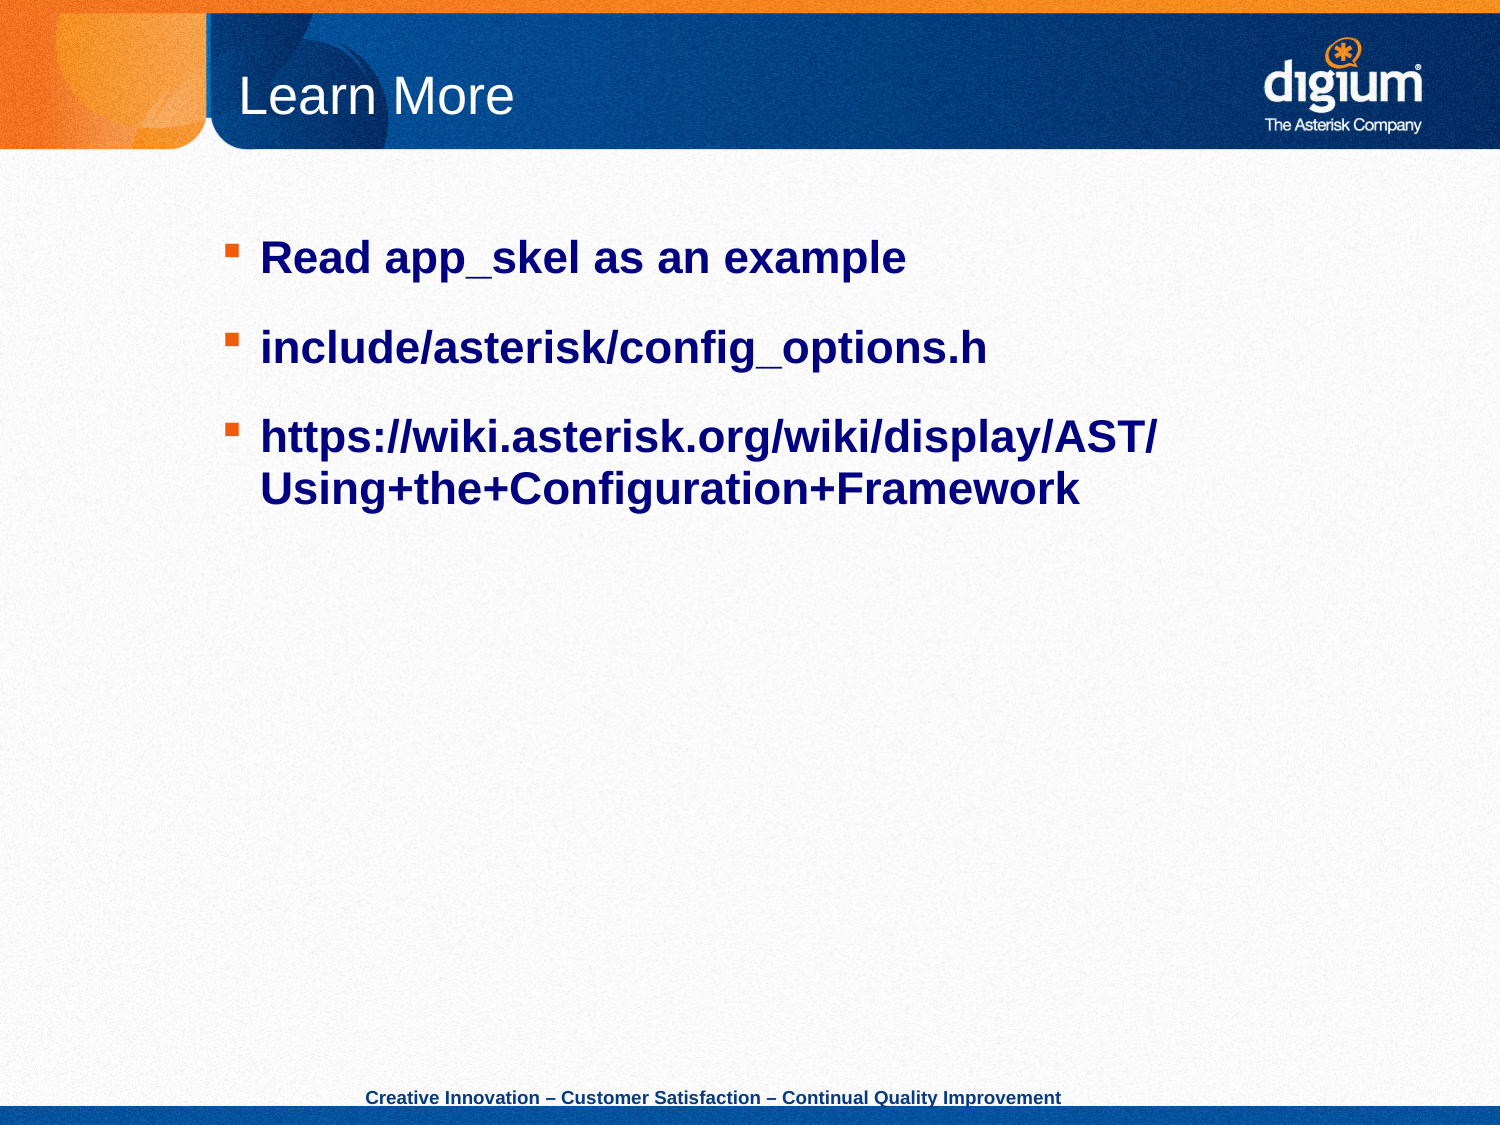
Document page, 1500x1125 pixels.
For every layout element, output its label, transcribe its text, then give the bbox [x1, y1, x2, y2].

title Learn More [238, 27, 1243, 127]
picture [0, 0, 1500, 1125]
list Read app_skel as an example include/asterisk/config_options.h https://wiki.asterisk.org/wiki/display/AST/Using+the+Configuration+Framework [206, 224, 1301, 967]
